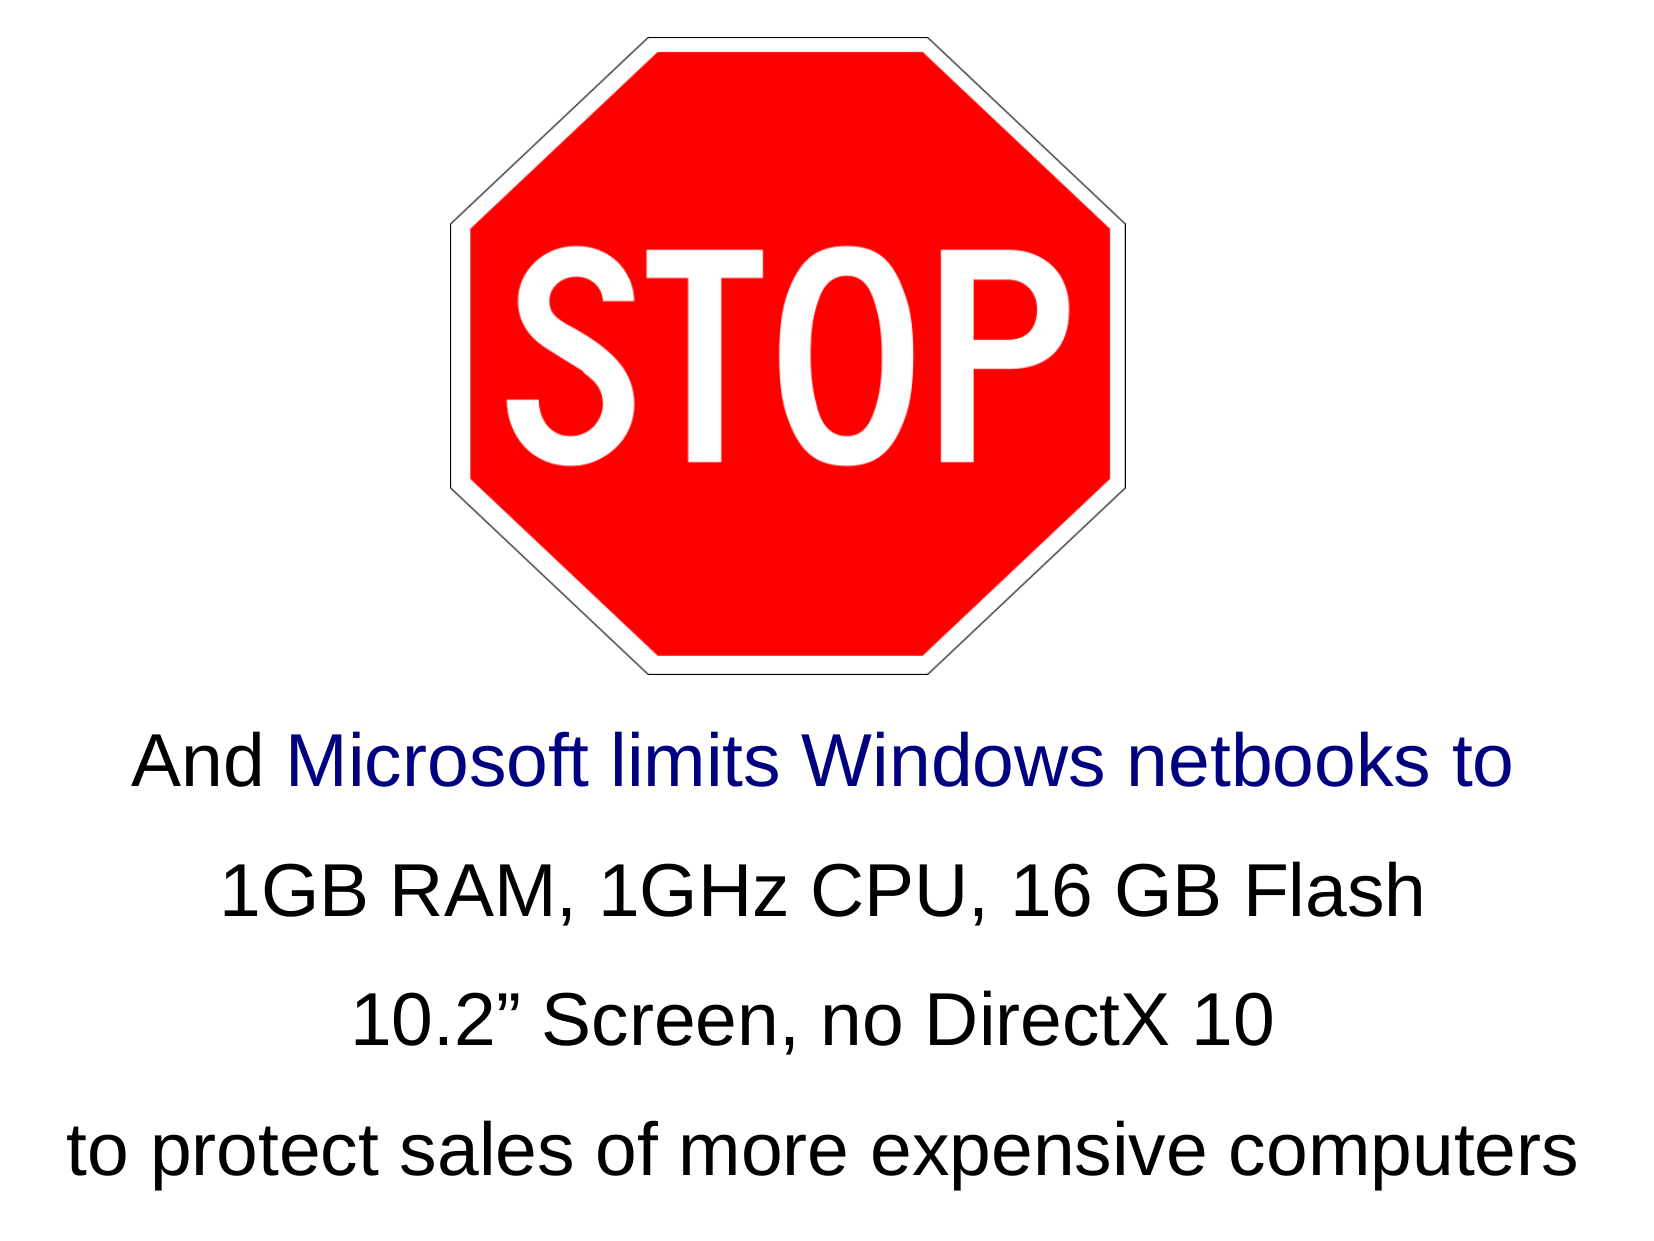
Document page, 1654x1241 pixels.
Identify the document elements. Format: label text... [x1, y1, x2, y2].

picture [450, 37, 1126, 676]
text_box And Microsoft limits Windows netbooks to 1GB RAM, 1GHz CPU, 16 GB Flash 10.2” Screen, no DirectX 10 to protect sales of more expensive computers [37, 712, 1610, 1138]
